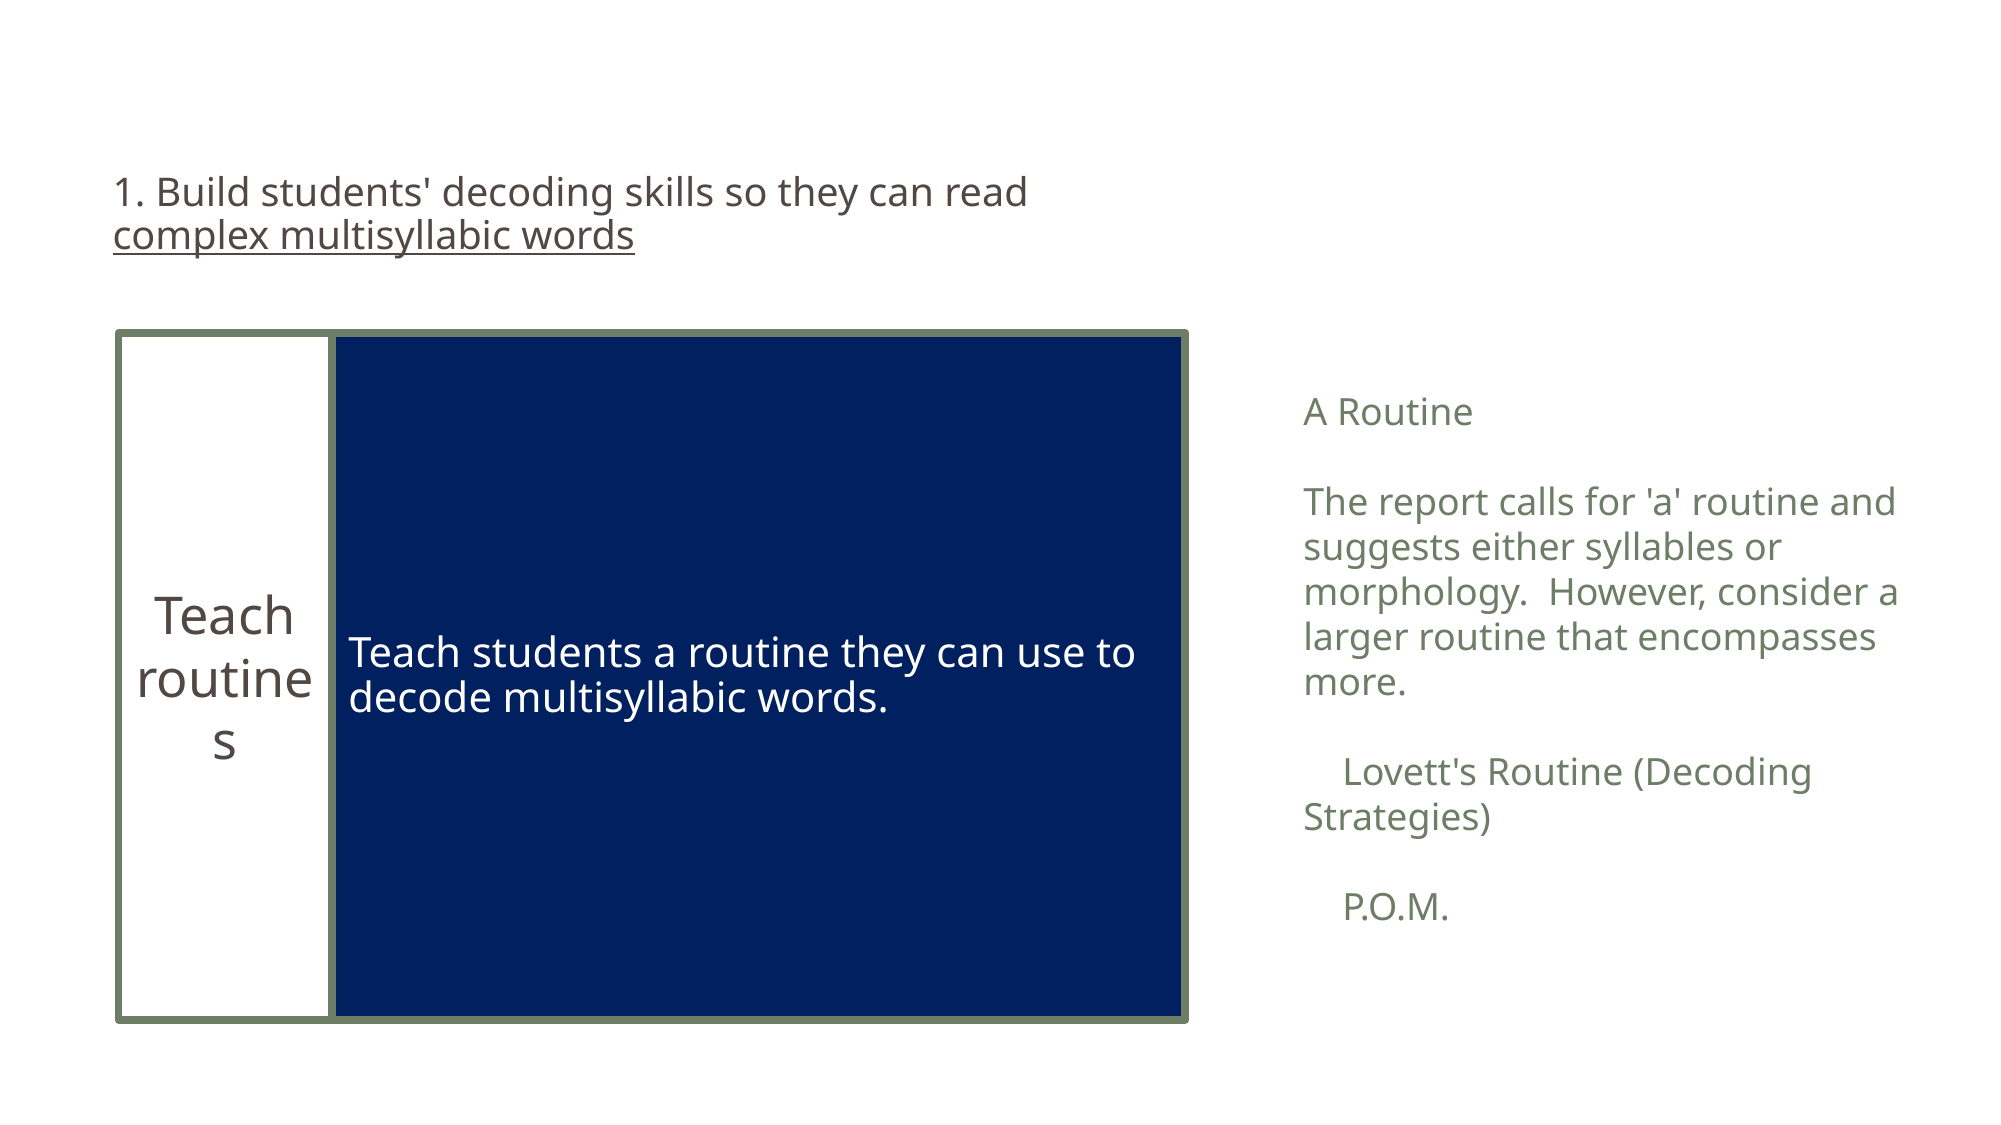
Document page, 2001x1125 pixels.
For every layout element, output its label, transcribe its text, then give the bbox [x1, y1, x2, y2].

text_box Teach routines [118, 332, 332, 1020]
title 1. Build students' decoding skills so they can read complex multisyllabic words [97, 105, 1184, 326]
text_box A Routine The report calls for 'a' routine and suggests either syllables or morphology. However, consider a larger routine that encompasses more. Lovett's Routine (Decoding Strategies) P.O.M. [1288, 380, 1937, 986]
text_box Teach students a routine they can use to decode multisyllabic words. [332, 332, 1186, 1020]
text_box [55, 53, 1236, 1020]
